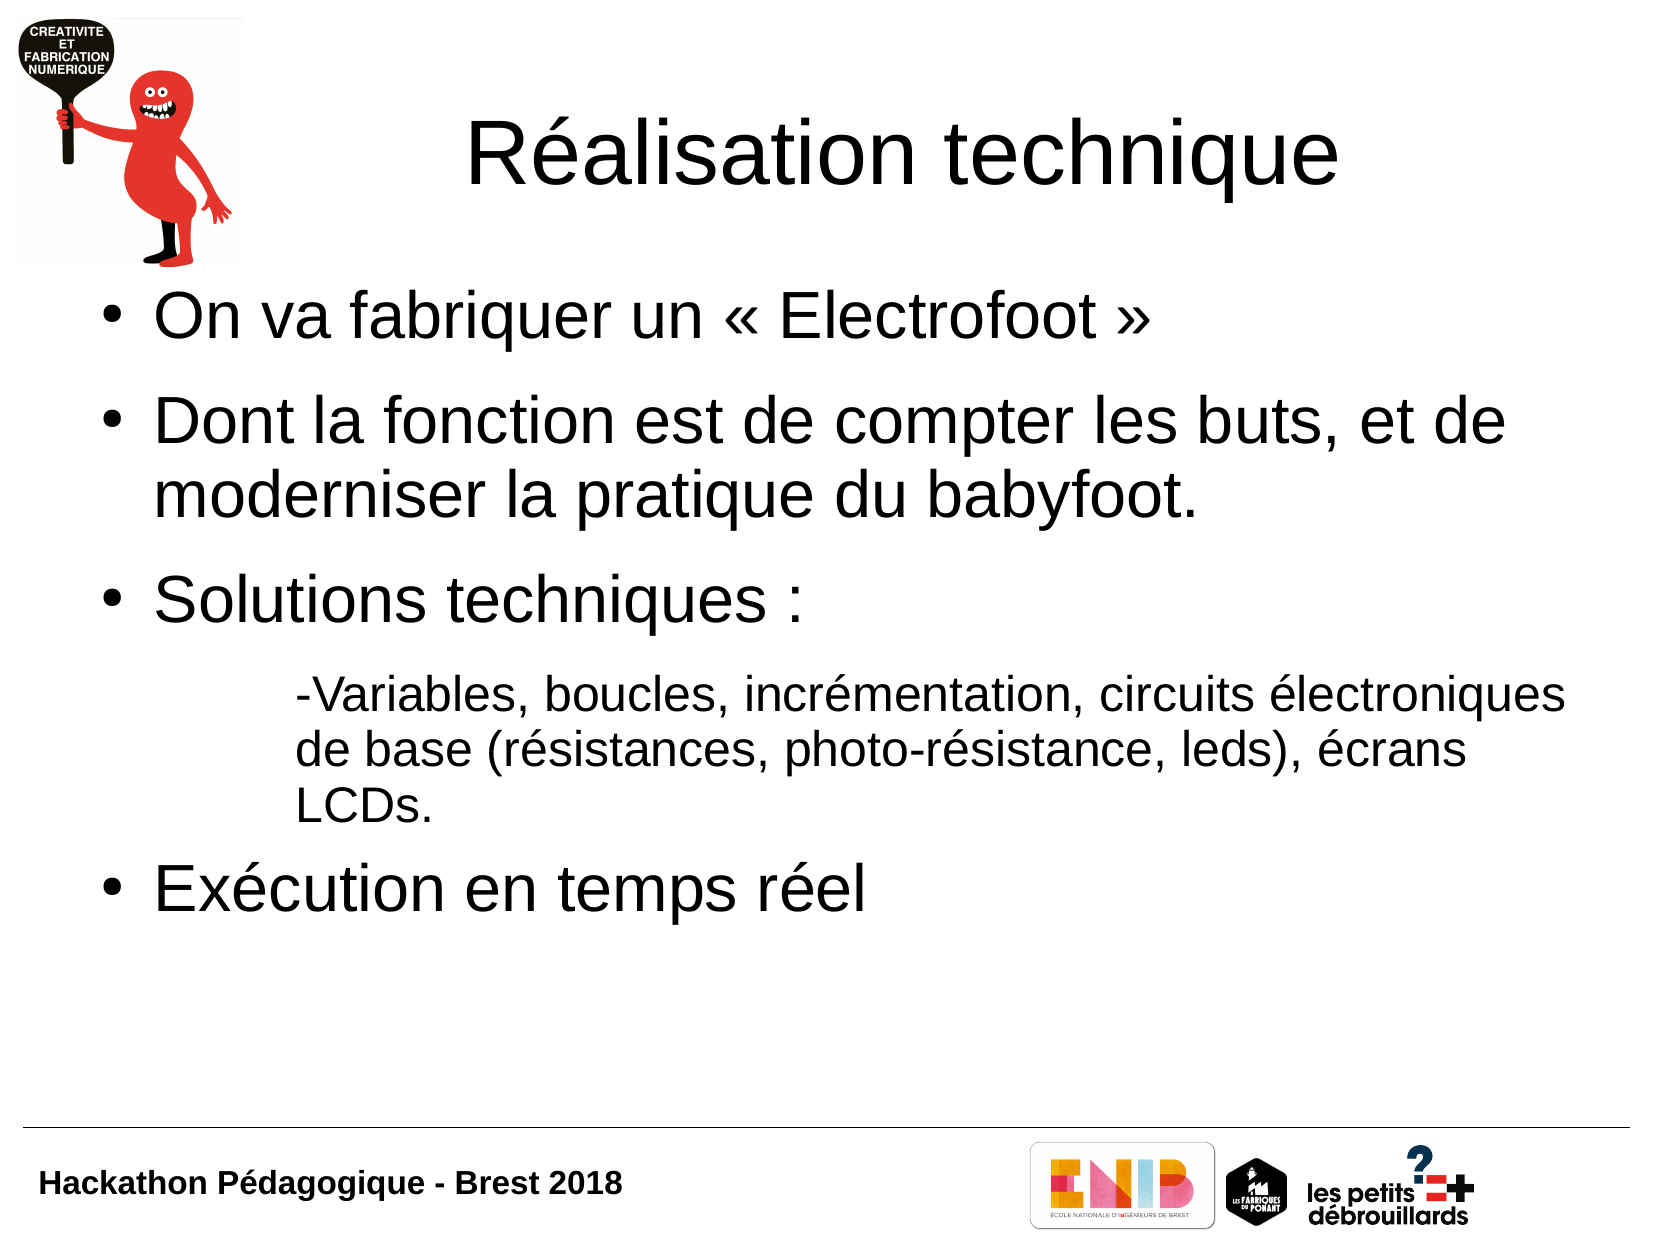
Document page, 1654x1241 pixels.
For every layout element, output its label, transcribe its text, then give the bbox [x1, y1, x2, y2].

title Réalisation technique [236, 49, 1571, 257]
picture [15, 18, 243, 269]
text_box Hackathon Pédagogique - Brest 2018 [23, 1157, 945, 1211]
picture [1308, 1145, 1474, 1225]
picture [1015, 1127, 1287, 1241]
list On va fabriquer un « Electrofoot » Dont la fonction est de compter les buts, et de moderniser la pratique du babyfoot. Solutions techniques : -Variables, boucles, incrémentation, circuits électroniques de base (résistances, photo-résistance, leds), écrans LCDs. Exécution en temps réel [82, 278, 1571, 1097]
